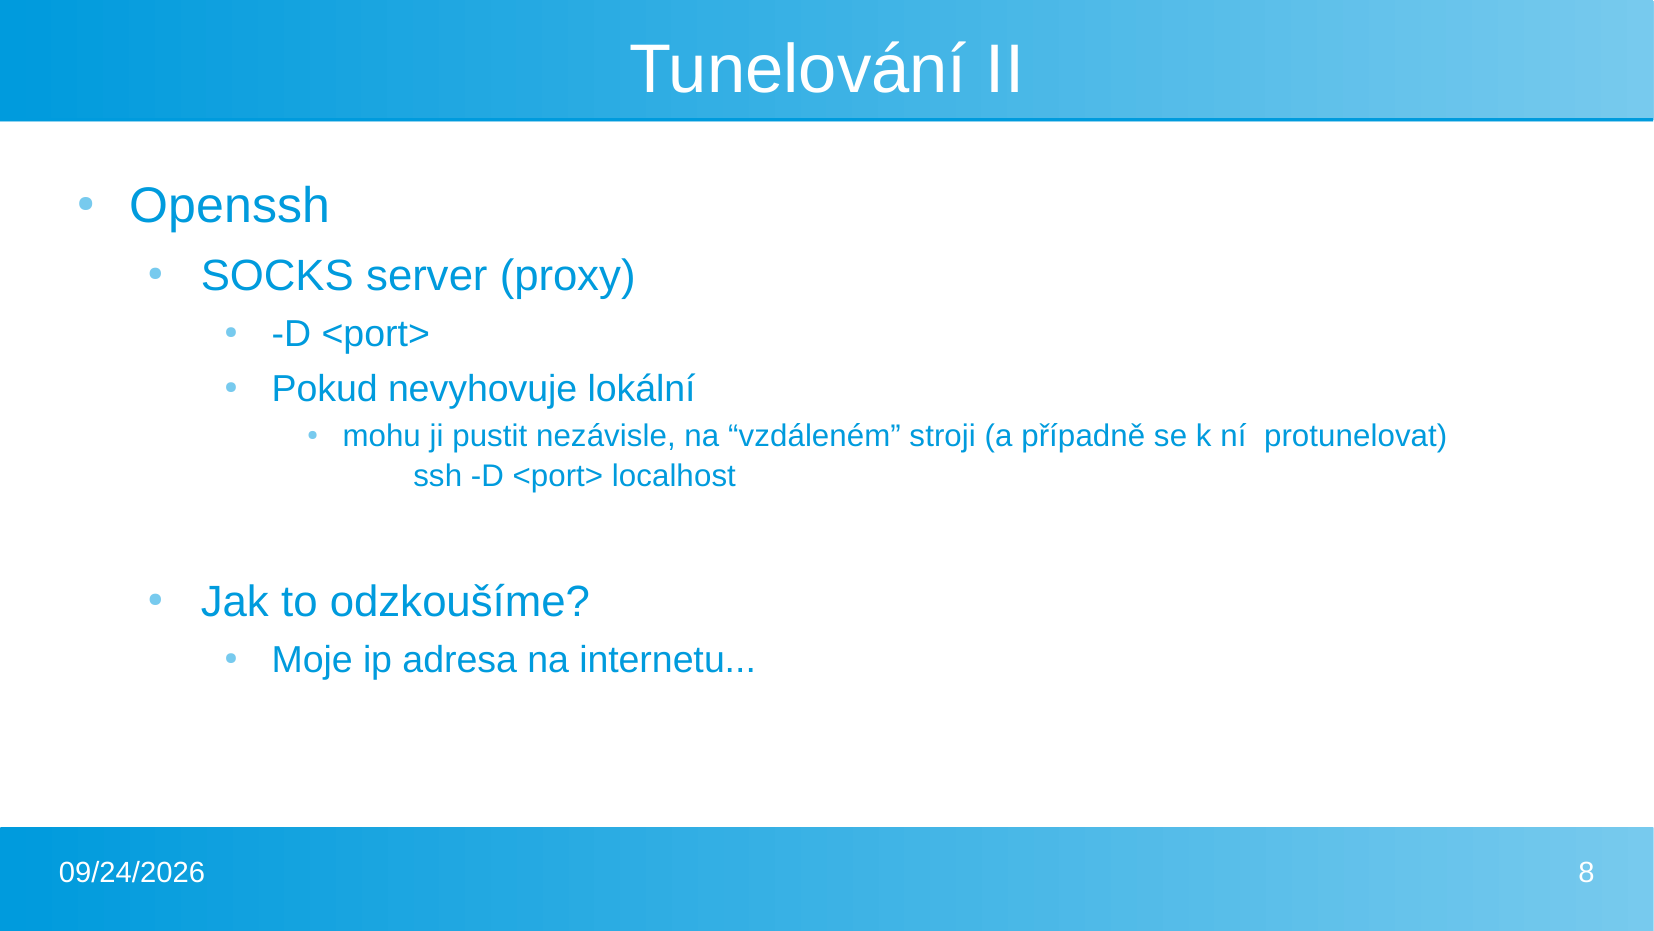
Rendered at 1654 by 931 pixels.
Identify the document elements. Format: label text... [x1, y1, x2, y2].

list Openssh SOCKS server (proxy) -D <port> Pokud nevyhovuje lokální mohu ji pustit nezávisle, na “vzdáleném” stroji (a případně se k ní protunelovat) ssh -D <port> localhost Jak to odzkoušíme? Moje ip adresa na internetu... [59, 177, 1595, 768]
title Tunelování II [59, 29, 1595, 108]
